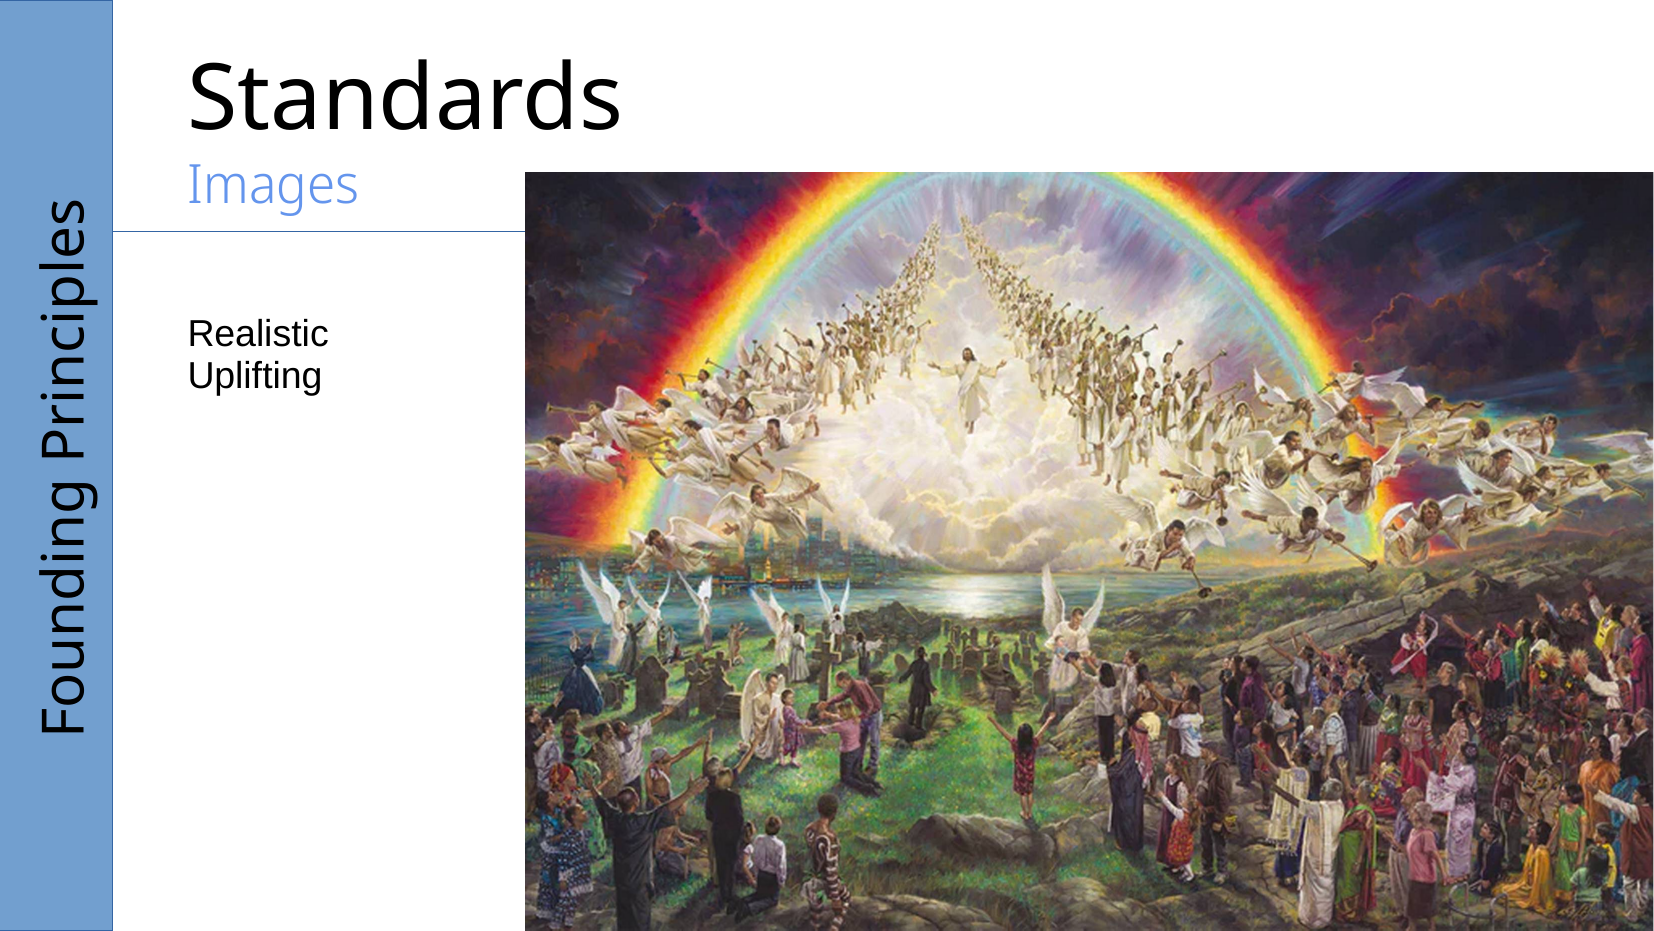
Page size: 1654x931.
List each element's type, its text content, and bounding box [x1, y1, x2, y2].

text_box [0, 0, 113, 931]
title Images [187, 232, 525, 239]
subtitle Realistic Uplifting [187, 312, 488, 901]
text_box Founding Principles [13, 37, 105, 901]
title Standards [187, 33, 1571, 125]
picture [525, 172, 1654, 931]
title Images [187, 125, 1571, 231]
